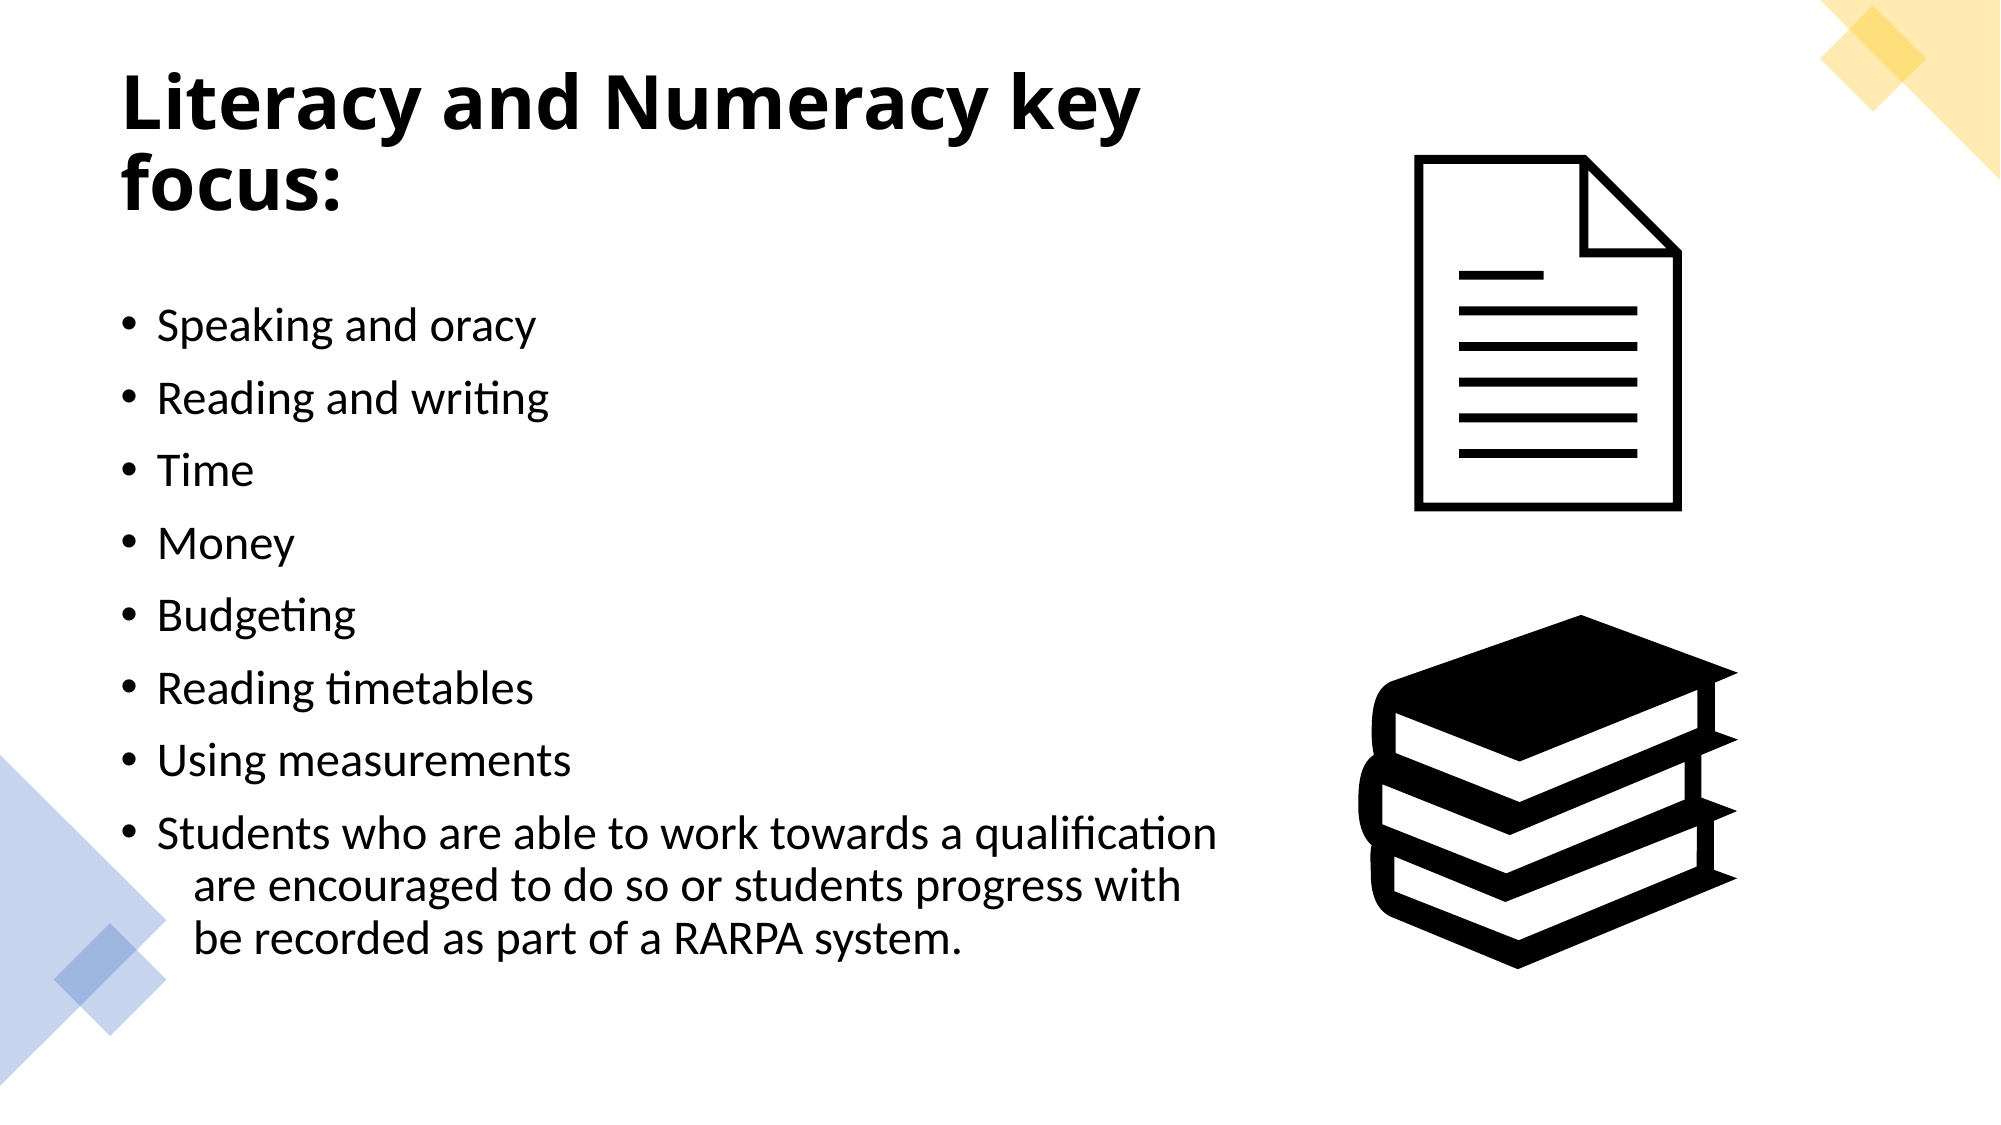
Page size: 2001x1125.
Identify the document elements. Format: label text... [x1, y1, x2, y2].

picture [1331, 575, 1765, 1009]
picture [1331, 116, 1765, 550]
list Speaking and oracy Reading and writing Time Money Budgeting Reading timetables Using measurements Students who are able to work towards a qualification are encouraged to do so or students progress with be recorded as part of a RARPA system. [105, 292, 1238, 1014]
text_box [0, 0, 2000, 1125]
title Literacy and Numeracy key focus: [105, 52, 1238, 240]
